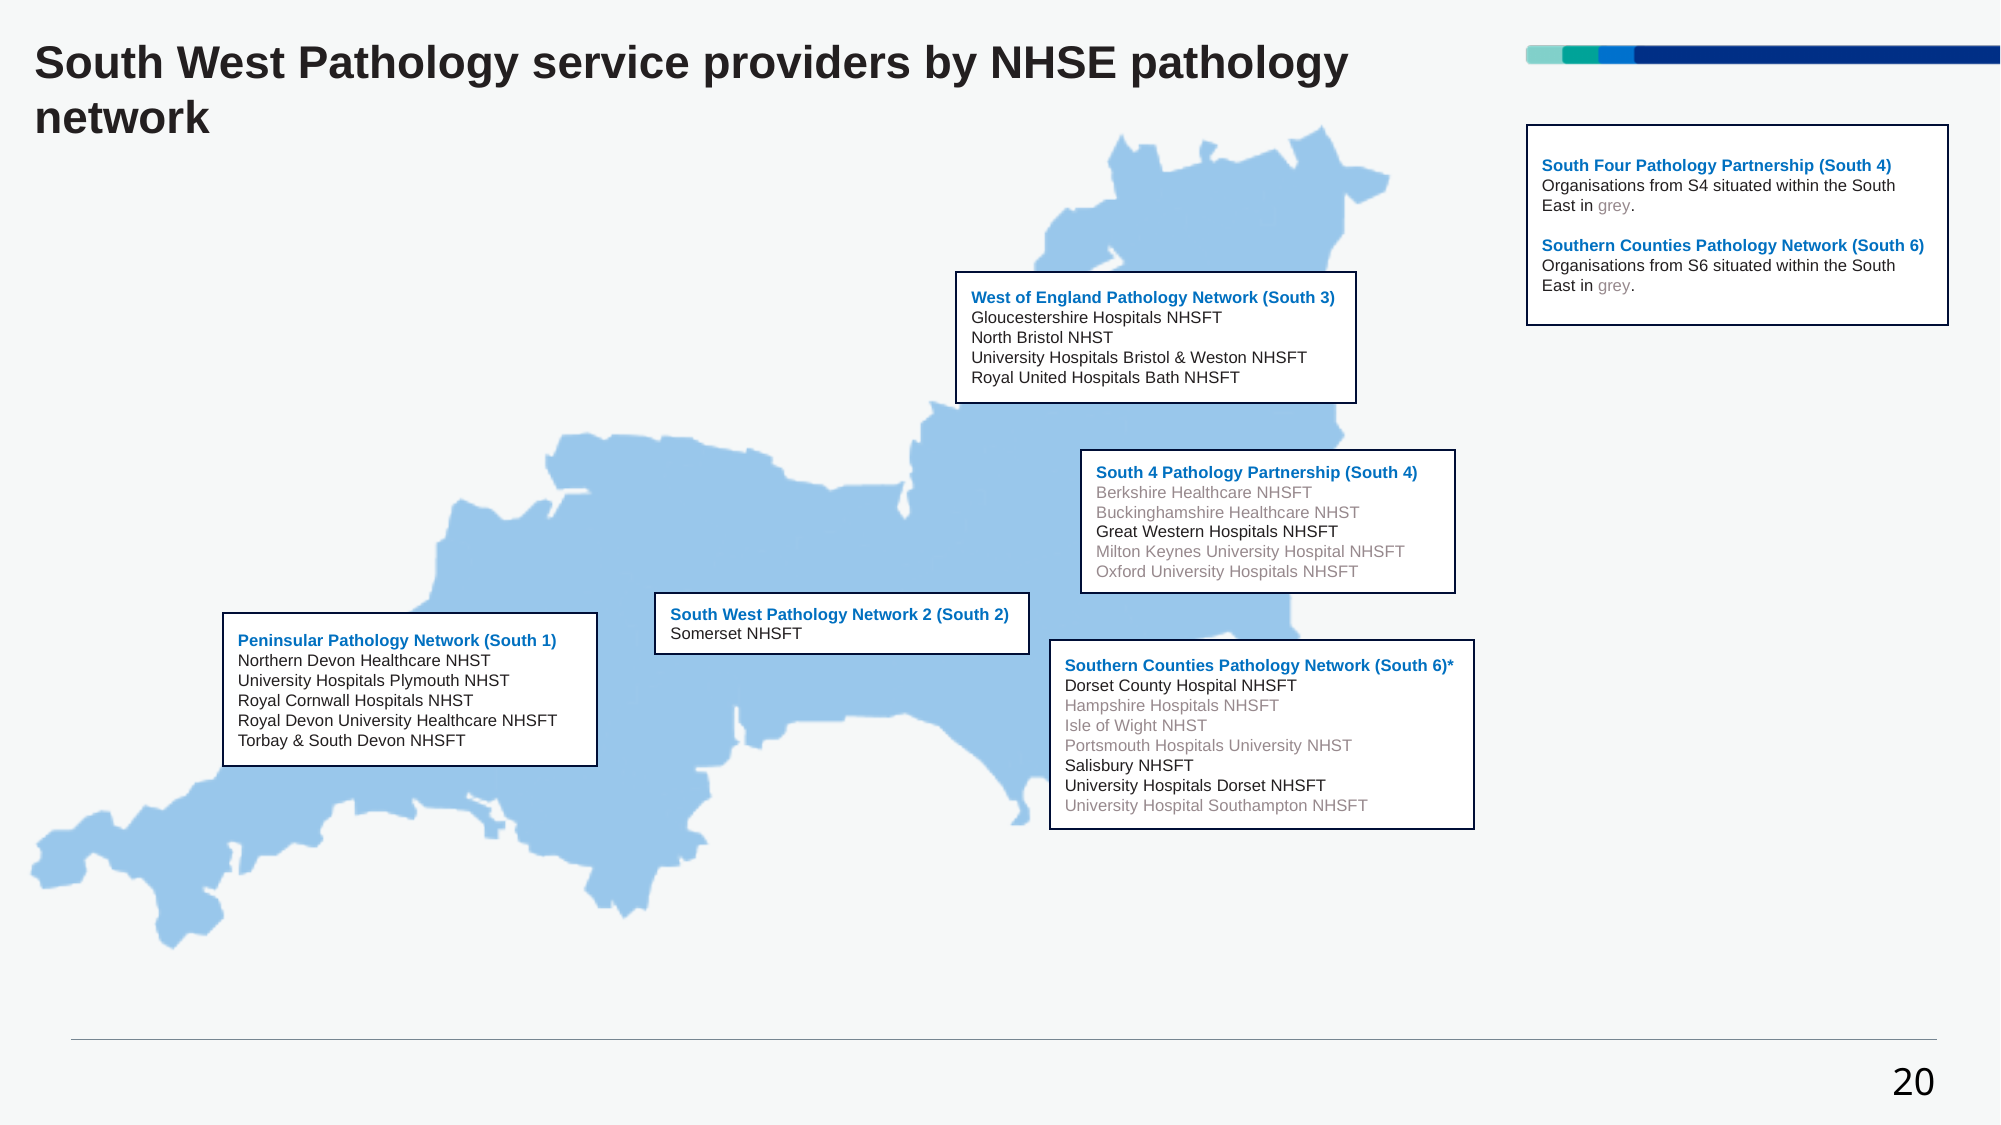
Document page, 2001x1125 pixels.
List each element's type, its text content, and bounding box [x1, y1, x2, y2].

picture [21, 152, 1404, 976]
text_box West of England Pathology Network (South 3) Gloucestershire Hospitals NHSFT North Bristol NHST University Hospitals Bristol & Weston NHSFT Royal United Hospitals Bath NHSFT [956, 272, 1356, 403]
text_box South West Pathology service providers by NHSE pathology network [19, 25, 1544, 152]
text_box South 4 Pathology Partnership (South 4) Berkshire Healthcare NHSFT Buckinghamshire Healthcare NHST Great Western Hospitals NHSFT Milton Keynes University Hospital NHSFT Oxford University Hospitals NHSFT [1081, 450, 1455, 593]
text_box Southern Counties Pathology Network (South 6)* Dorset County Hospital NHSFT Hampshire Hospitals NHSFT Isle of Wight NHST Portsmouth Hospitals University NHST Salisbury NHSFT University Hospitals Dorset NHSFT University Hospital Southampton NHSFT [1050, 640, 1474, 829]
text_box Peninsular Pathology Network (South 1) Northern Devon Healthcare NHST University Hospitals Plymouth NHST Royal Cornwall Hospitals NHST Royal Devon University Healthcare NHSFT Torbay & South Devon NHSFT [223, 613, 597, 766]
text_box South Four Pathology Partnership (South 4) Organisations from S4 situated within the South East in grey. Southern Counties Pathology Network (South 6) Organisations from S6 situated within the South East in grey. [1527, 125, 1948, 325]
text_box South West Pathology Network 2 (South 2) Somerset NHSFT [655, 593, 1029, 654]
